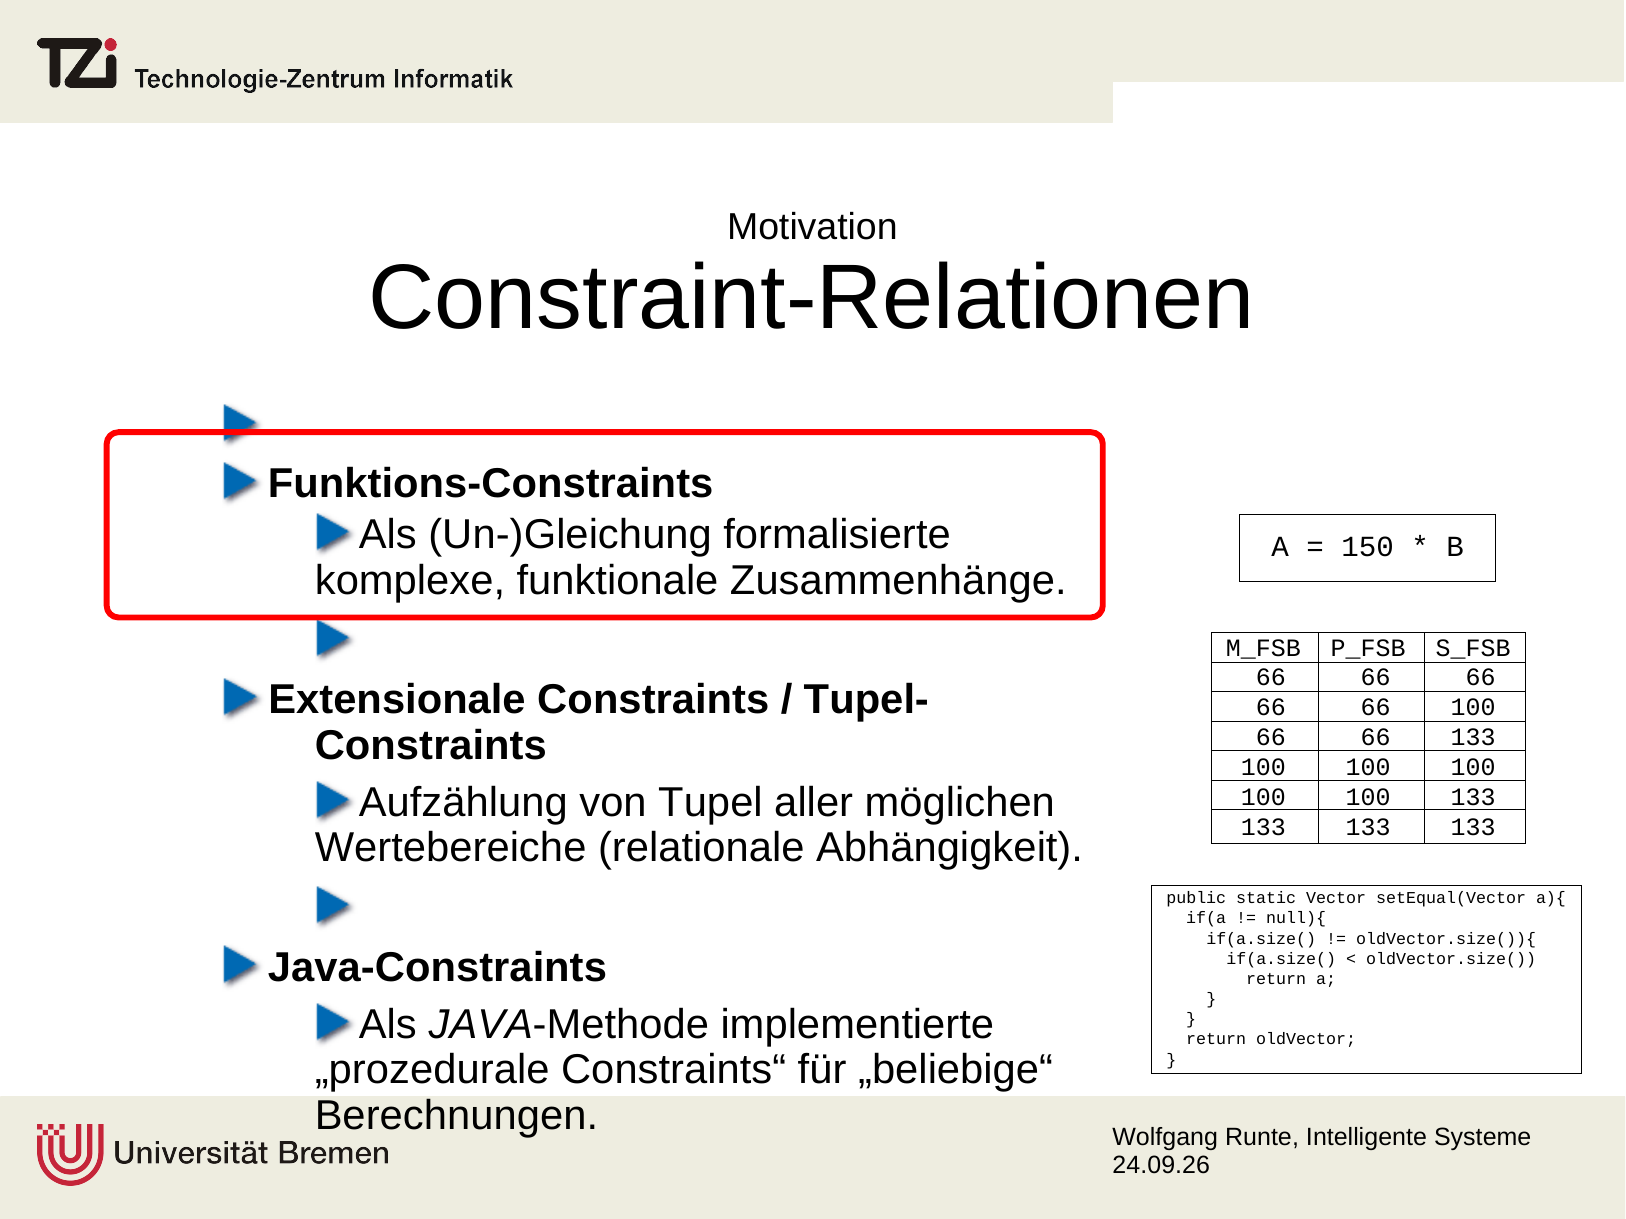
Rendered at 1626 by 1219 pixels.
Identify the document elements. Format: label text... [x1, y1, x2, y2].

text_box M_FSB P_FSB S_FSB 66 66 66 66 66 100 66 66 133 100 100 100 100 100 133 133 133 133 [1425, 632, 1526, 662]
text_box M_FSB P_FSB S_FSB 66 66 66 66 66 100 66 66 133 100 100 100 100 100 133 133 133 133 [1211, 722, 1318, 750]
text_box M_FSB P_FSB S_FSB 66 66 66 66 66 100 66 66 133 100 100 100 100 100 133 133 133 133 [1319, 781, 1424, 809]
text_box M_FSB P_FSB S_FSB 66 66 66 66 66 100 66 66 133 100 100 100 100 100 133 133 133 133 [1425, 722, 1526, 750]
text_box M_FSB P_FSB S_FSB 66 66 66 66 66 100 66 66 133 100 100 100 100 100 133 133 133 133 [1211, 632, 1318, 662]
text_box M_FSB P_FSB S_FSB 66 66 66 66 66 100 66 66 133 100 100 100 100 100 133 133 133 133 [1425, 751, 1526, 780]
text_box M_FSB P_FSB S_FSB 66 66 66 66 66 100 66 66 133 100 100 100 100 100 133 133 133 133 [1319, 810, 1424, 844]
text_box M_FSB P_FSB S_FSB 66 66 66 66 66 100 66 66 133 100 100 100 100 100 133 133 133 133 [1319, 663, 1424, 691]
text_box A = 150 * B [1239, 514, 1496, 582]
picture [37, 38, 513, 93]
text_box M_FSB P_FSB S_FSB 66 66 66 66 66 100 66 66 133 100 100 100 100 100 133 133 133 133 [1211, 751, 1318, 780]
list Funktions-Constraints Als (Un-)Gleichung formalisierte komplexe, funktionale Zusammenhänge. Extensionale Constraints / Tupel-Constraints Aufzählung von Tupel aller möglichen Wertebereiche (relationale Abhängigkeit). Java-Constraints Als JAVA-Methode implementierte „prozedurale Constraints“ für „beliebige“ Berechnungen. [71, 400, 1108, 1064]
text_box M_FSB P_FSB S_FSB 66 66 66 66 66 100 66 66 133 100 100 100 100 100 133 133 133 133 [1319, 751, 1424, 780]
text_box M_FSB P_FSB S_FSB 66 66 66 66 66 100 66 66 133 100 100 100 100 100 133 133 133 133 [1319, 692, 1424, 721]
text_box M_FSB P_FSB S_FSB 66 66 66 66 66 100 66 66 133 100 100 100 100 100 133 133 133 133 [1319, 632, 1424, 662]
title Motivation Constraint-Relationen [112, 162, 1513, 393]
text_box M_FSB P_FSB S_FSB 66 66 66 66 66 100 66 66 133 100 100 100 100 100 133 133 133 133 [1425, 692, 1526, 721]
text_box M_FSB P_FSB S_FSB 66 66 66 66 66 100 66 66 133 100 100 100 100 100 133 133 133 133 [1425, 663, 1526, 691]
text_box M_FSB P_FSB S_FSB 66 66 66 66 66 100 66 66 133 100 100 100 100 100 133 133 133 133 [1211, 810, 1318, 844]
text_box M_FSB P_FSB S_FSB 66 66 66 66 66 100 66 66 133 100 100 100 100 100 133 133 133 133 [1425, 810, 1526, 844]
text_box M_FSB P_FSB S_FSB 66 66 66 66 66 100 66 66 133 100 100 100 100 100 133 133 133 133 [1211, 692, 1318, 721]
picture [37, 1124, 388, 1186]
text_box public static Vector setEqual(Vector a){ if(a != null){ if(a.size() != oldVector.size()){ if(a.size() < oldVector.size()) return a; } } return oldVector; } [1151, 885, 1582, 1074]
text_box M_FSB P_FSB S_FSB 66 66 66 66 66 100 66 66 133 100 100 100 100 100 133 133 133 133 [1211, 663, 1318, 691]
text_box M_FSB P_FSB S_FSB 66 66 66 66 66 100 66 66 133 100 100 100 100 100 133 133 133 133 [1425, 781, 1526, 809]
text_box M_FSB P_FSB S_FSB 66 66 66 66 66 100 66 66 133 100 100 100 100 100 133 133 133 133 [1319, 722, 1424, 750]
text_box M_FSB P_FSB S_FSB 66 66 66 66 66 100 66 66 133 100 100 100 100 100 133 133 133 133 [1211, 781, 1318, 809]
